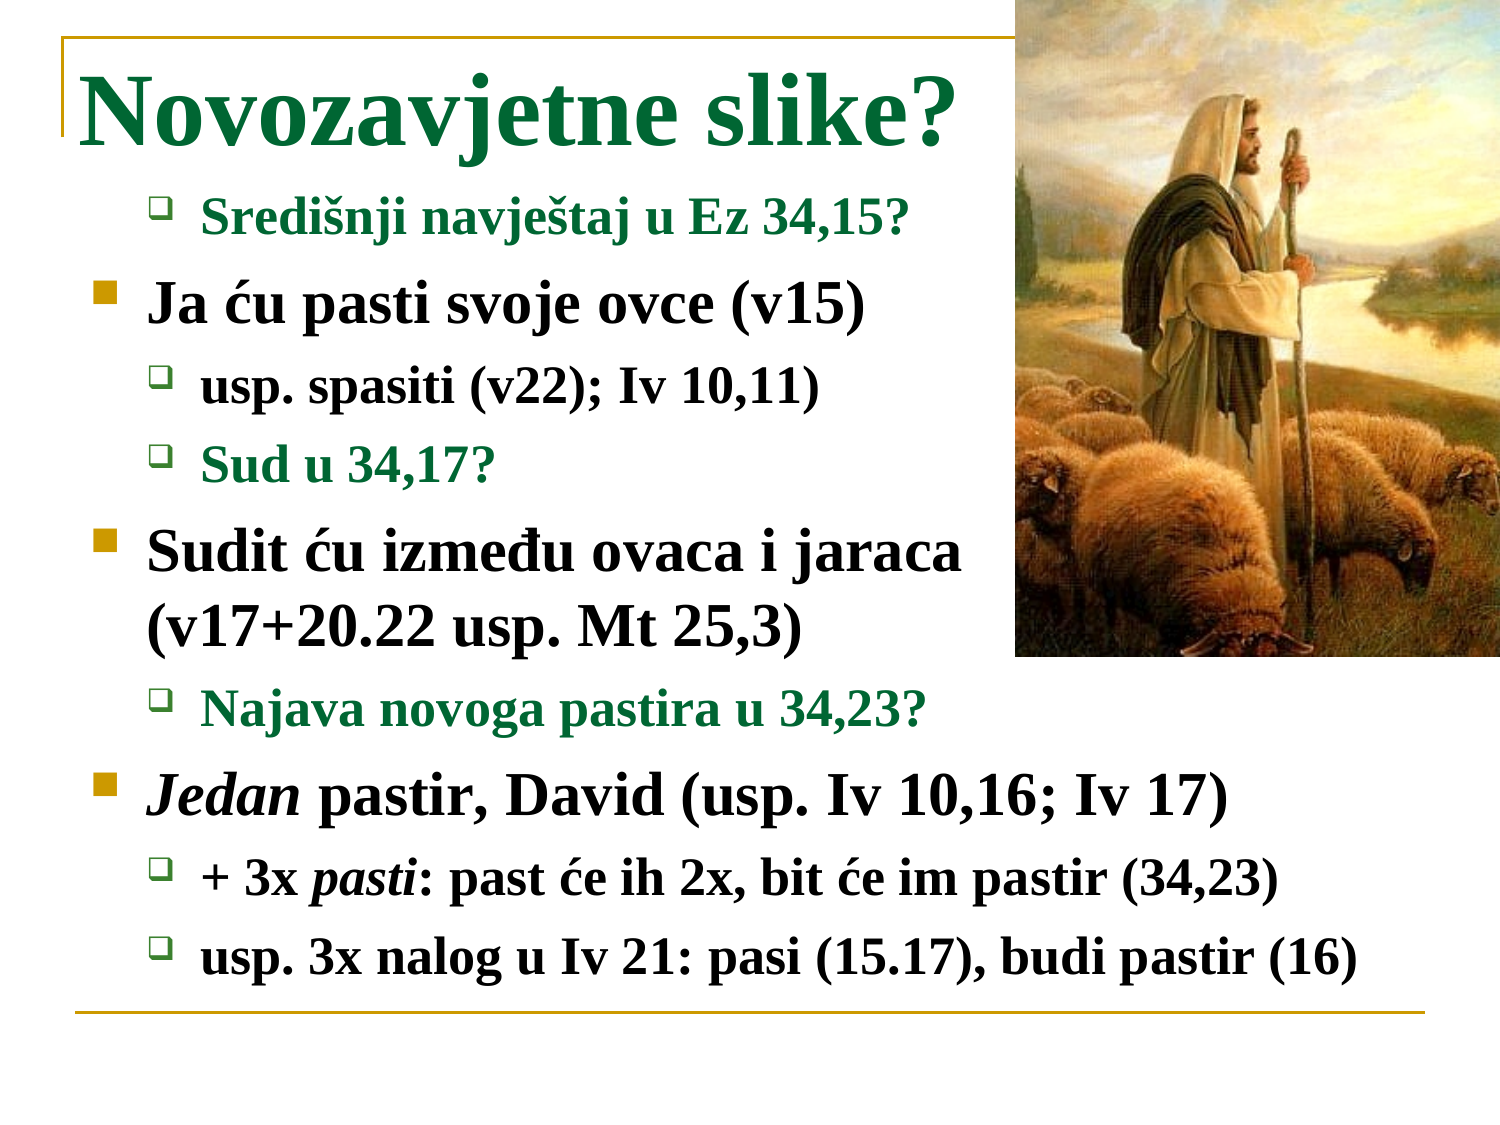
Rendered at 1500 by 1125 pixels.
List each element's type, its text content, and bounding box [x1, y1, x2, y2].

picture [1015, 0, 1500, 658]
list Središnji navještaj u Ez 34,15? Ja ću pasti svoje ovce (v15) usp. spasiti (v22); Iv 10,11) Sud u 34,17? Sudit ću između ovaca i jaraca (v17+20.22 usp. Mt 25,3) Najava novoga pastira u 34,23? Jedan pastir, David (usp. Iv 10,16; Iv 17) + 3x pasti: past će ih 2x, bit će im pastir (34,23) usp. 3x nalog u Iv 21: pasi (15.17), budi pastir (16) [75, 172, 1500, 1006]
title Novozavjetne slike? [63, 33, 1015, 221]
